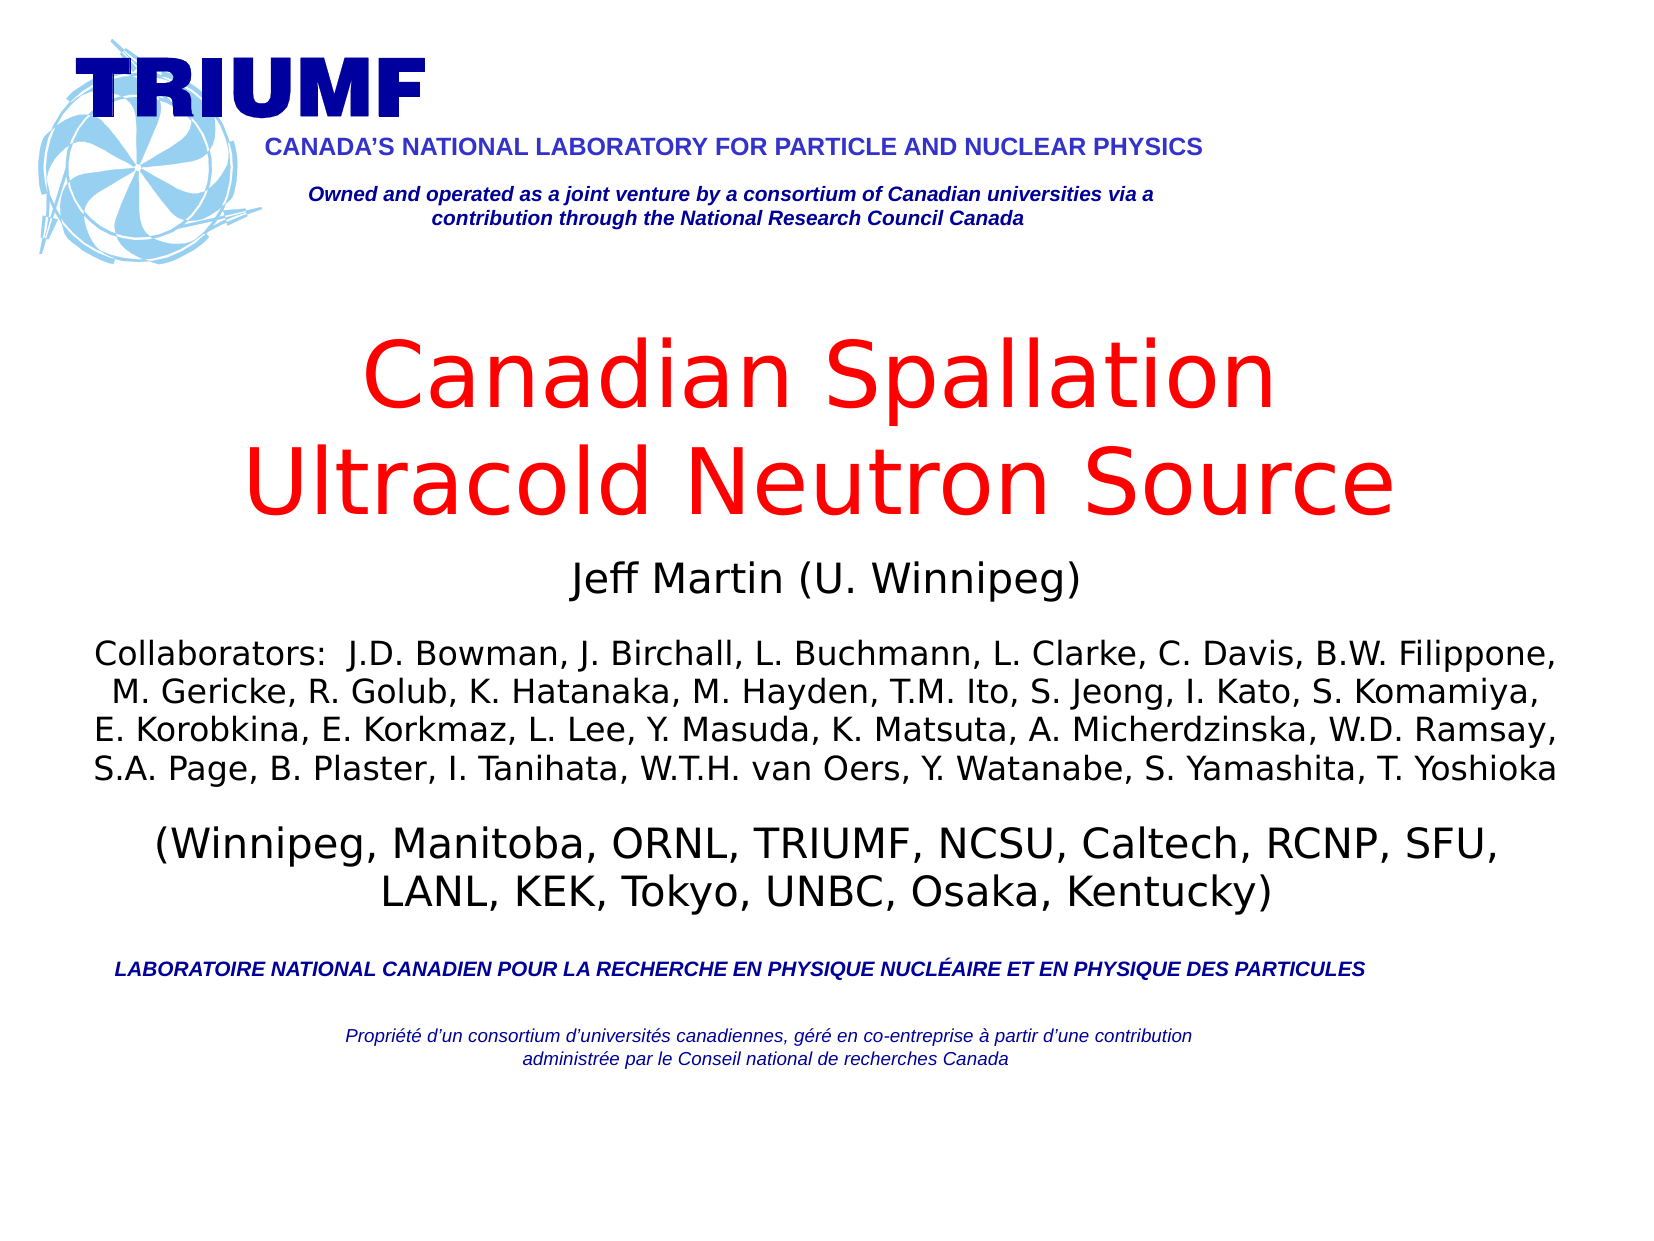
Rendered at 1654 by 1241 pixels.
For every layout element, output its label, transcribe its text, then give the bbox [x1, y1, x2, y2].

picture [37, 37, 426, 266]
text_box LABORATOIRE NATIONAL CANADIEN POUR LA RECHERCHE EN PHYSIQUE NUCLÉAIRE ET EN PHYSIQUE DES PARTICULES [99, 949, 1426, 989]
text_box CANADA’S NATIONAL LABORATORY FOR PARTICLE AND NUCLEAR PHYSICS [249, 124, 1426, 169]
title Canadian Spallation Ultracold Neutron Source [183, 321, 1459, 536]
subtitle Jeff Martin (U. Winnipeg) Collaborators: J.D. Bowman, J. Birchall, L. Buchmann, L. Clarke, C. Davis, B.W. Filippone, M. Gericke, R. Golub, K. Hatanaka, M. Hayden, T.M. Ito, S. Jeong, I. Kato, S. Komamiya, E. Korobkina, E. Korkmaz, L. Lee, Y. Masuda, K. Matsuta, A. Micherdzinska, W.D. Ramsay, S.A. Page, B. Plaster, I. Tanihata, W.T.H. van Oers, Y. Watanabe, S. Yamashita, T. Yoshioka (Winnipeg, Manitoba, ORNL, TRIUMF, NCSU, Caltech, RCNP, SFU, LANL, KEK, Tokyo, UNBC, Osaka, Kentucky) [88, 554, 1565, 917]
text_box Propriété d’un consortium d’universités canadiennes, géré en co-entreprise à partir d’une contribution administrée par le Conseil national de recherches Canada [287, 981, 1251, 1079]
text_box Owned and operated as a joint venture by a consortium of Canadian universities via a contribution through the National Research Council Canada [249, 174, 1213, 238]
